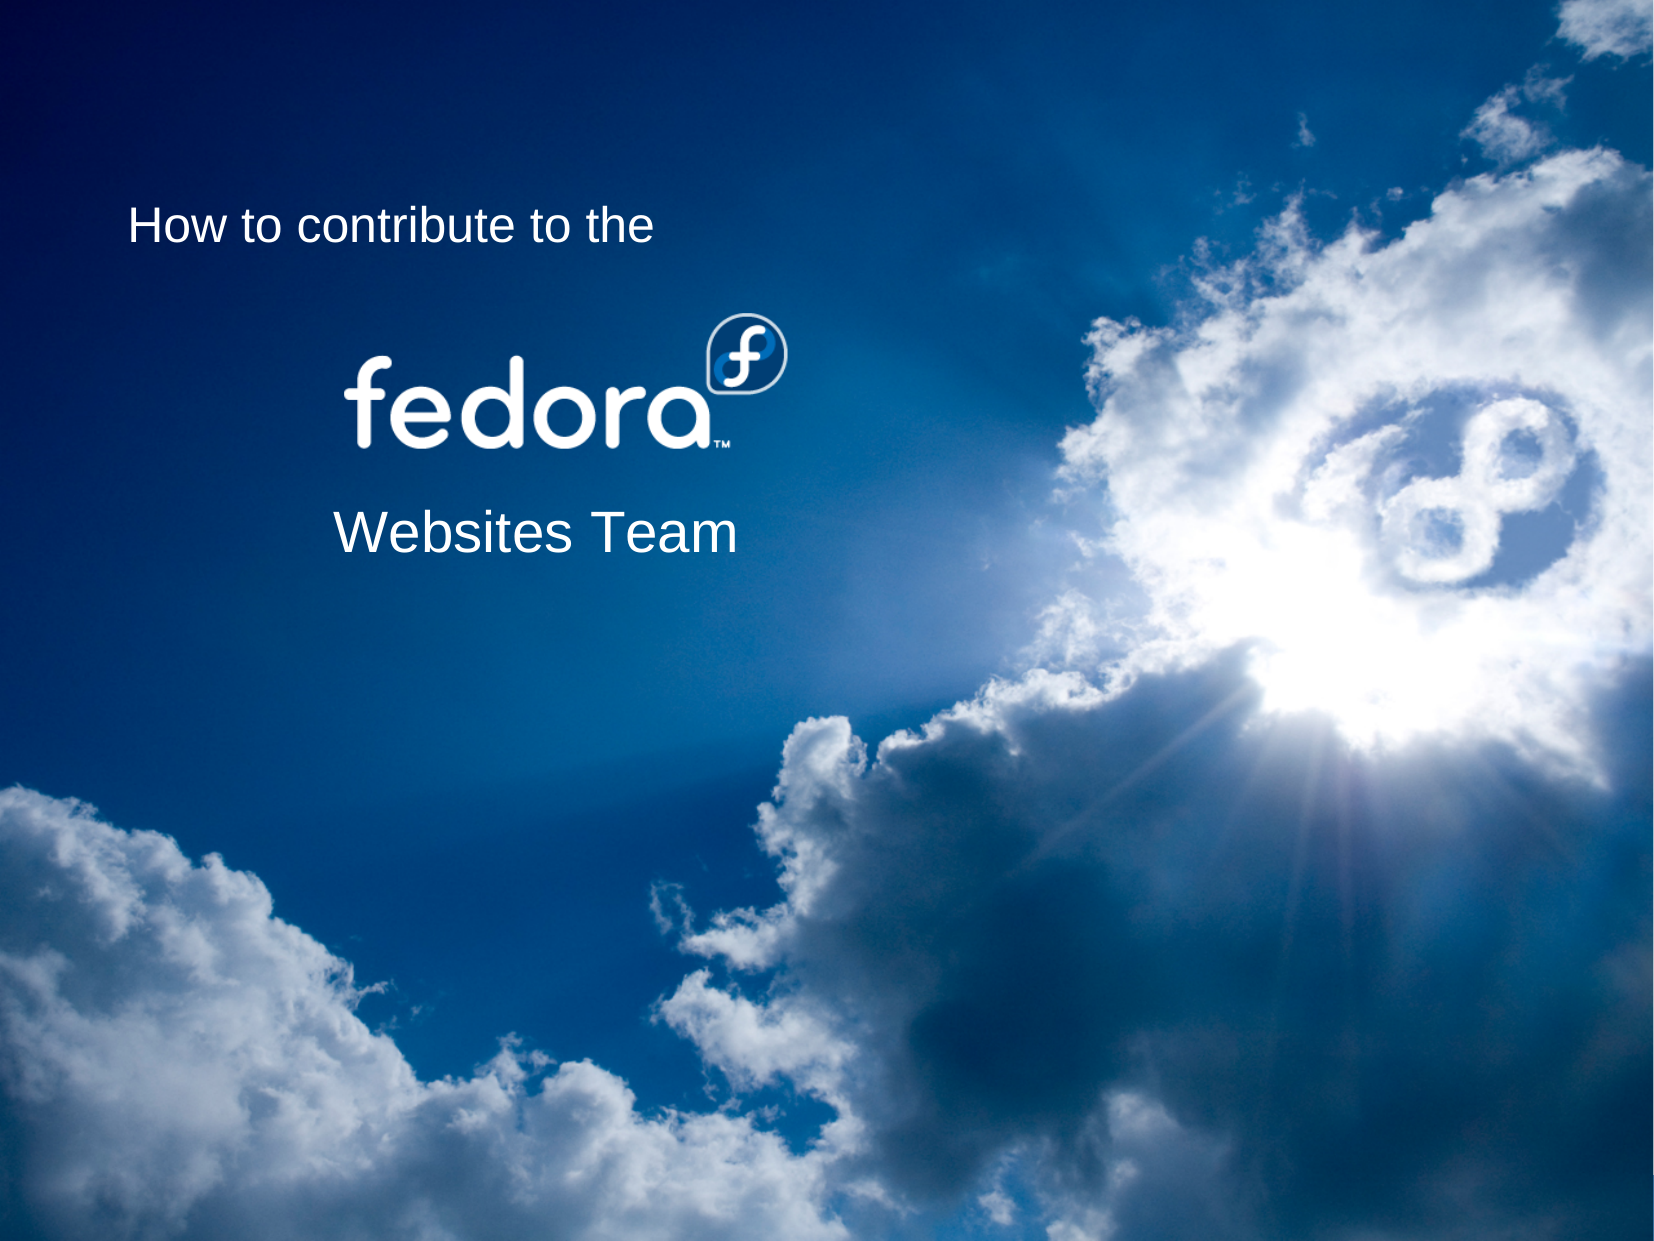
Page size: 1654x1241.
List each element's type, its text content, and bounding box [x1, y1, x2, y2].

text_box How to contribute to the [112, 187, 858, 259]
picture [0, 0, 1654, 1241]
text_box Websites Team [318, 490, 756, 561]
